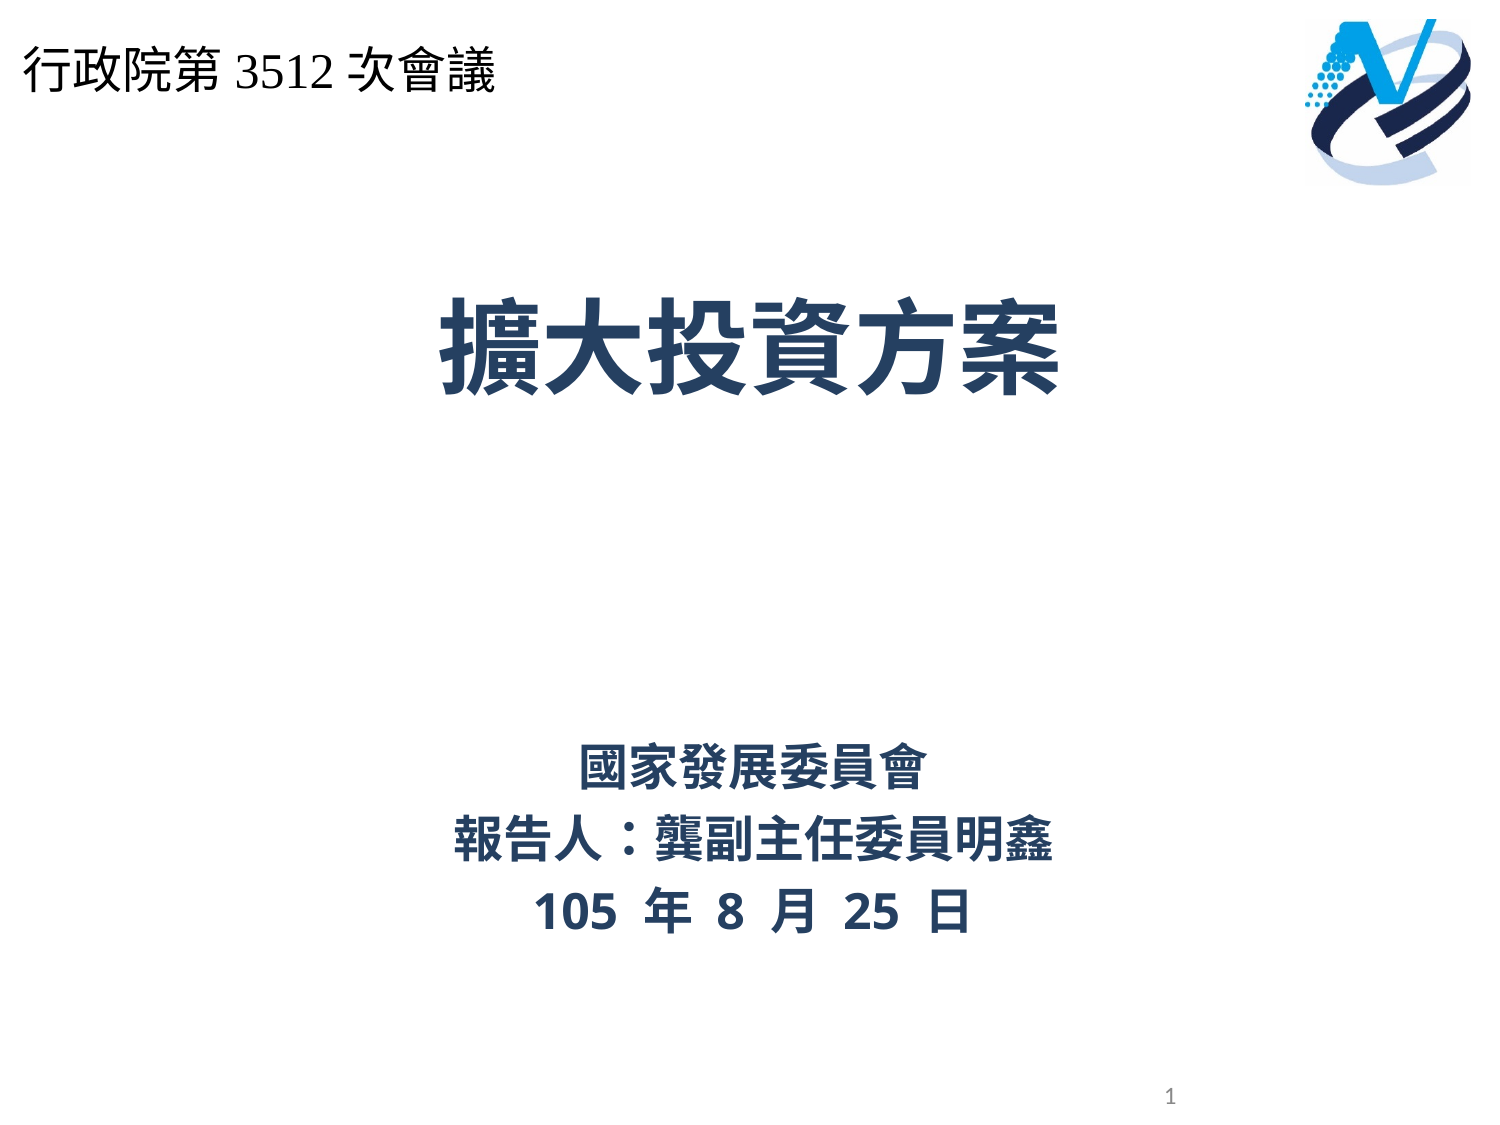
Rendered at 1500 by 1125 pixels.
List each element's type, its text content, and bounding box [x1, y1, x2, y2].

subtitle 國家發展委員會 報告人：龔副主任委員明鑫 105 年 8 月 25 日 [315, 716, 1193, 993]
text_box 行政院第3512次會議 [7, 30, 559, 107]
text_box 1 [1148, 1065, 1499, 1125]
title 擴大投資方案 [0, 237, 1500, 468]
